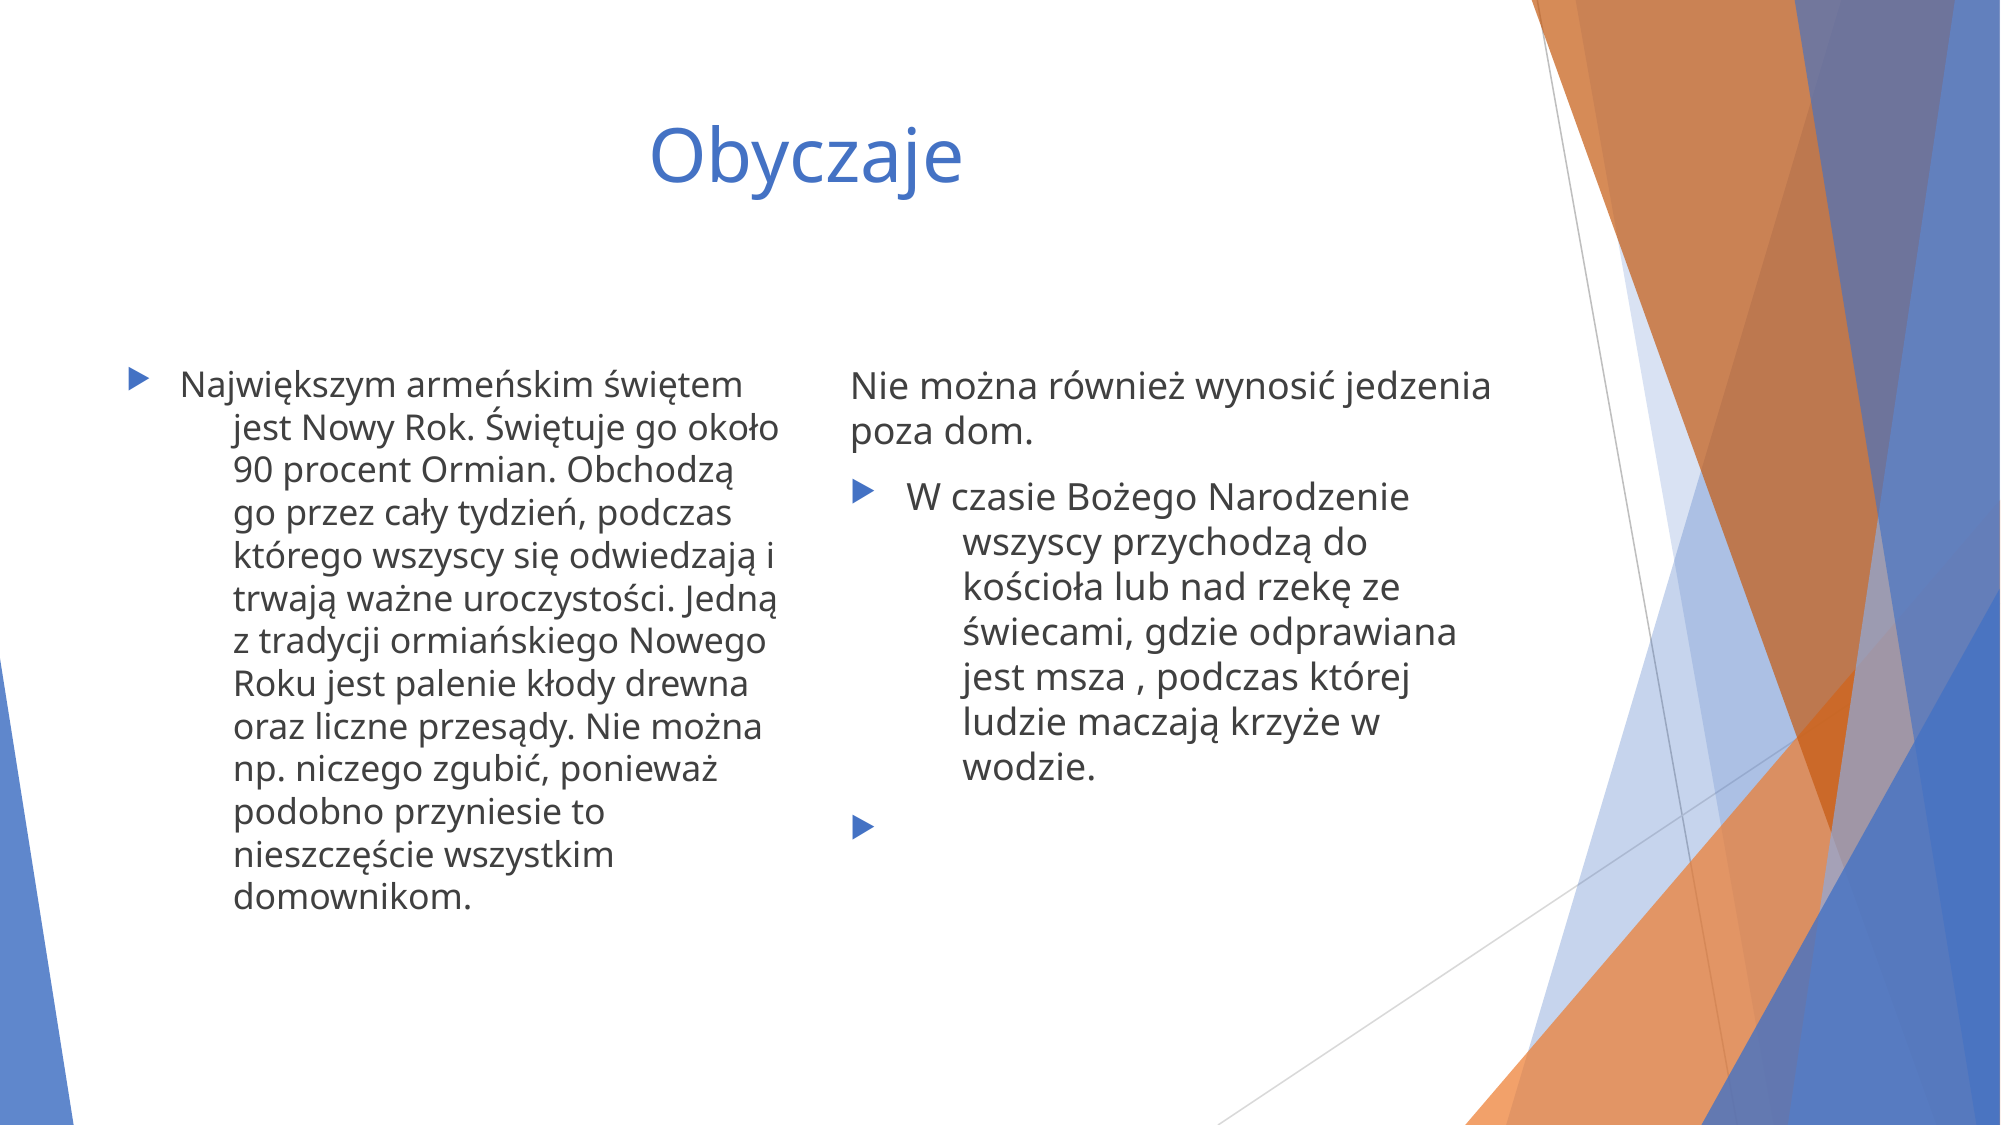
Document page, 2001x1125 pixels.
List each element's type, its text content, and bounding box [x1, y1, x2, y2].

list Największym armeńskim świętem jest Nowy Rok. Świętuje go około 90 procent Ormian. Obchodzą go przez cały tydzień, podczas którego wszyscy się odwiedzają i trwają ważne uroczystości. Jedną z tradycji ormiańskiego Nowego Roku jest palenie kłody drewna oraz liczne przesądy. Nie można np. niczego zgubić, ponieważ podobno przyniesie to nieszczęście wszystkim domownikom. [111, 354, 798, 992]
list Nie można również wynosić jedzenia poza dom. W czasie Bożego Narodzenie wszyscy przychodzą do kościoła lub nad rzekę ze świecami, gdzie odprawiana jest msza , podczas której ludzie maczają krzyże w wodzie. [834, 354, 1522, 992]
title Obyczaje [111, 99, 1522, 317]
